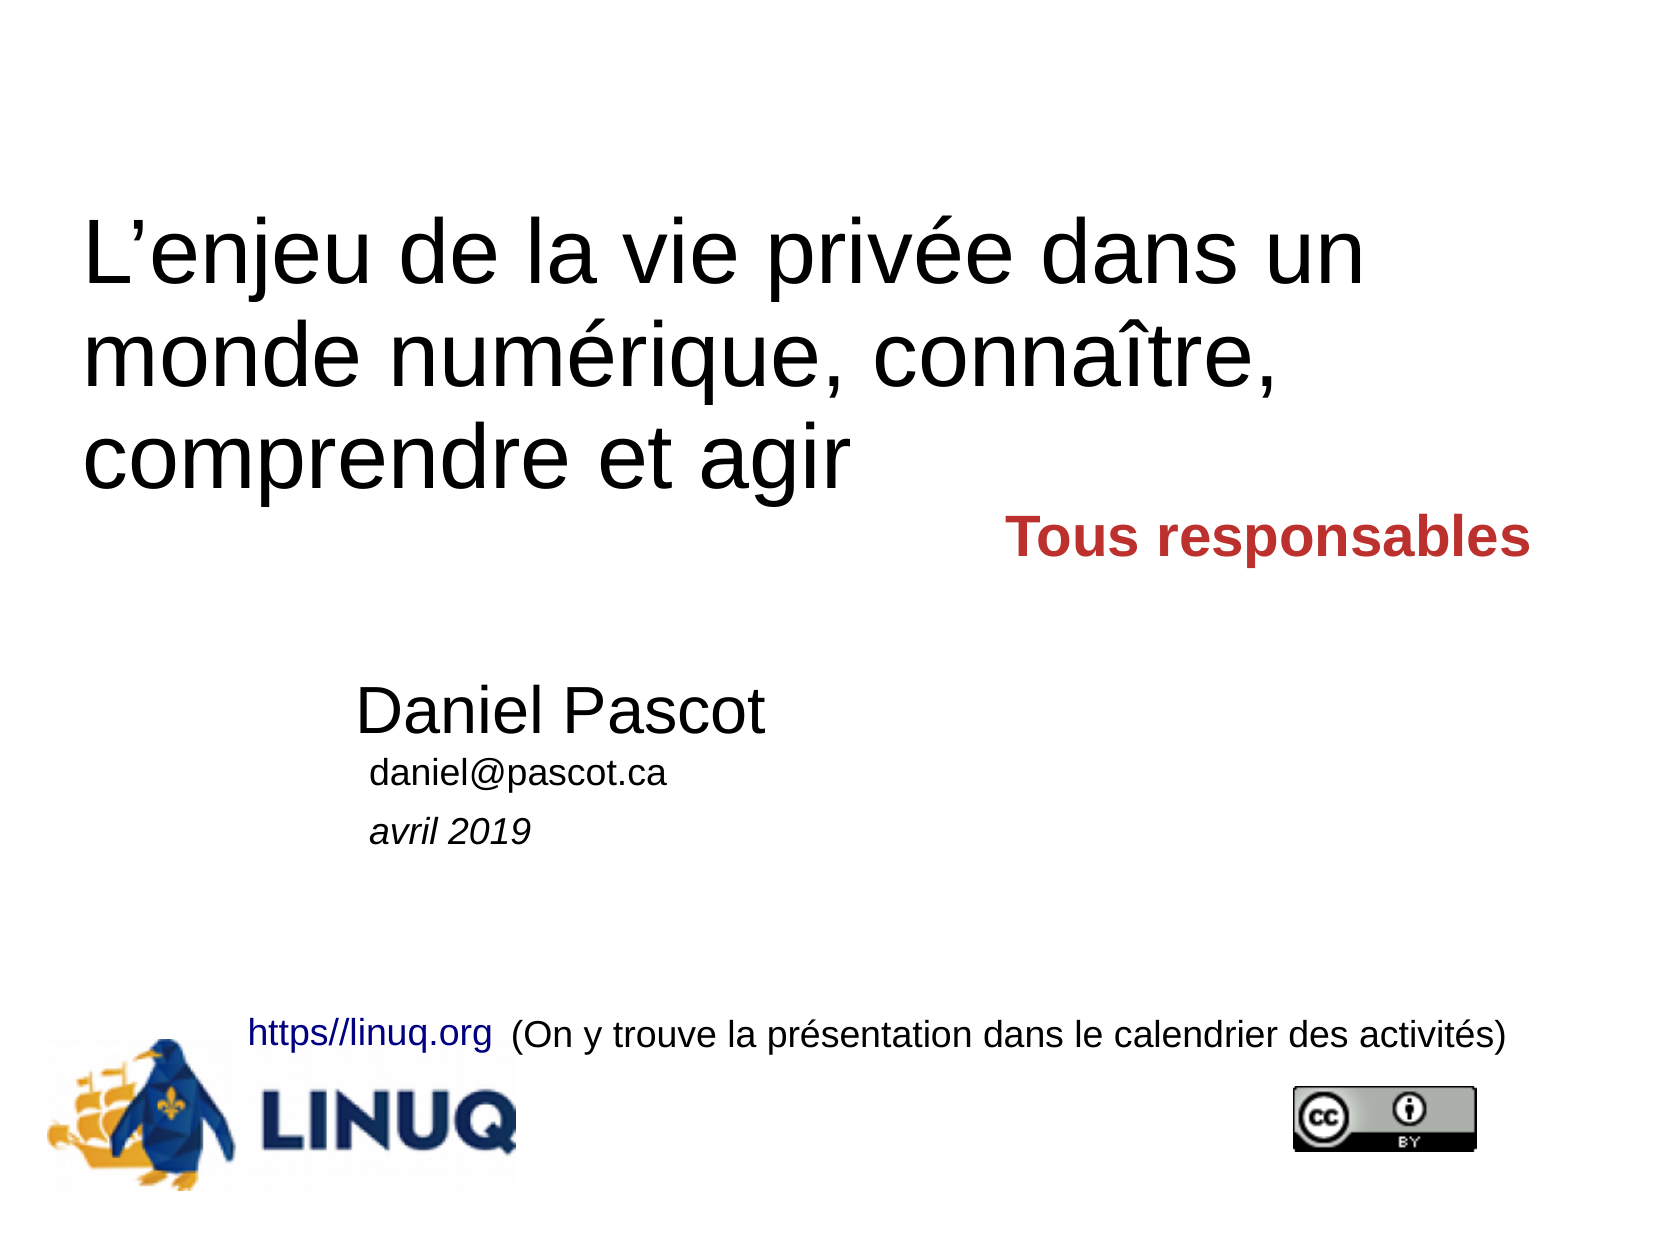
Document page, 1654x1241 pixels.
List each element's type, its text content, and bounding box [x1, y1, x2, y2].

text_box daniel@pascot.ca [354, 744, 682, 801]
picture [47, 1039, 516, 1191]
text_box (On y trouve la présentation dans le calendrier des activités) [496, 1006, 1523, 1063]
picture [1293, 1086, 1477, 1152]
text_box https//linuq.org [232, 1003, 508, 1061]
text_box Tous responsables [990, 496, 1548, 576]
subtitle Daniel Pascot [153, 620, 969, 875]
title L’enjeu de la vie privée dans un monde numérique, connaître, comprendre et agir [82, 200, 1571, 509]
text_box avril 2019 [354, 803, 601, 875]
